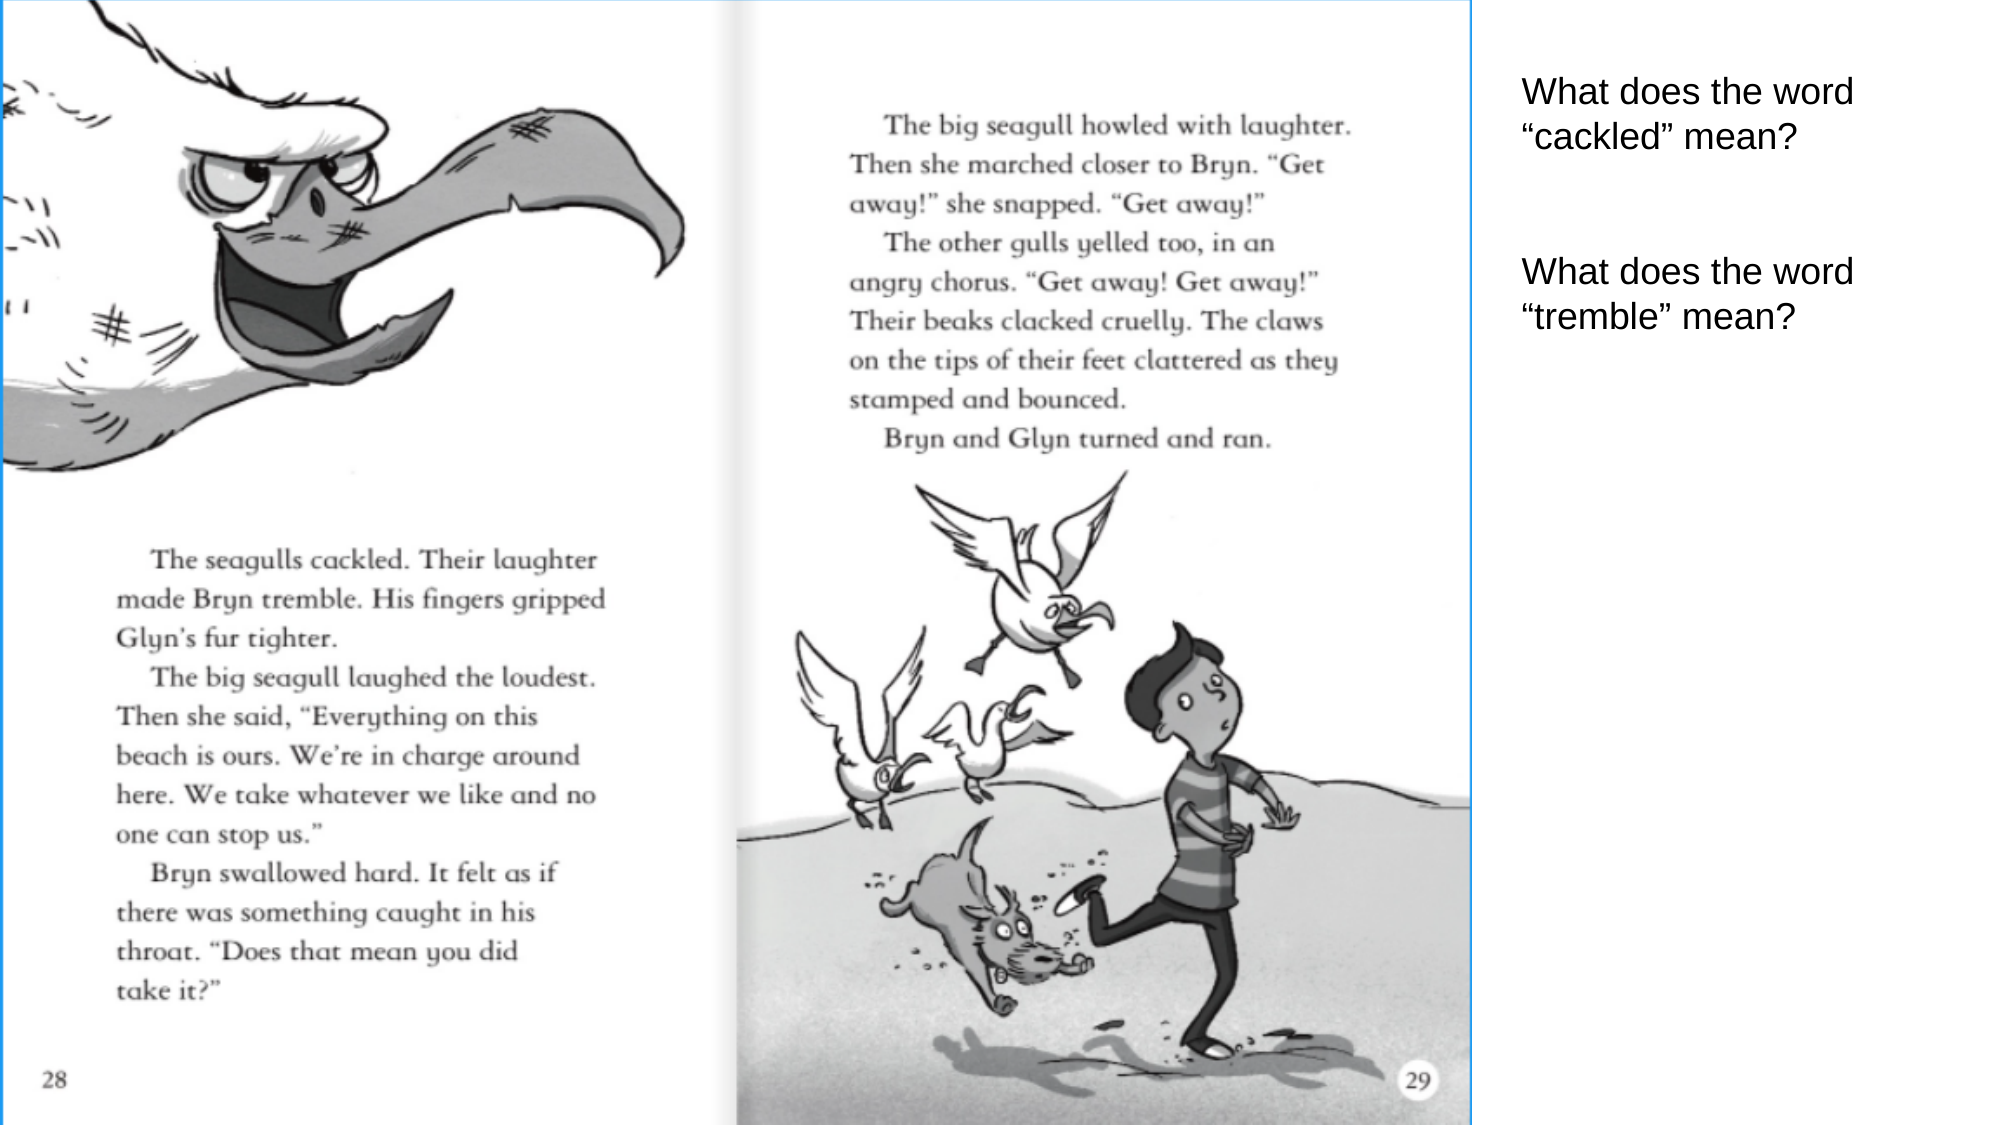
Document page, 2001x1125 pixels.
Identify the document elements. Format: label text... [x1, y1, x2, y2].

picture [0, 0, 1472, 1125]
text_box What does the word “cackled” mean? What does the word “tremble” mean? [1506, 59, 1979, 348]
